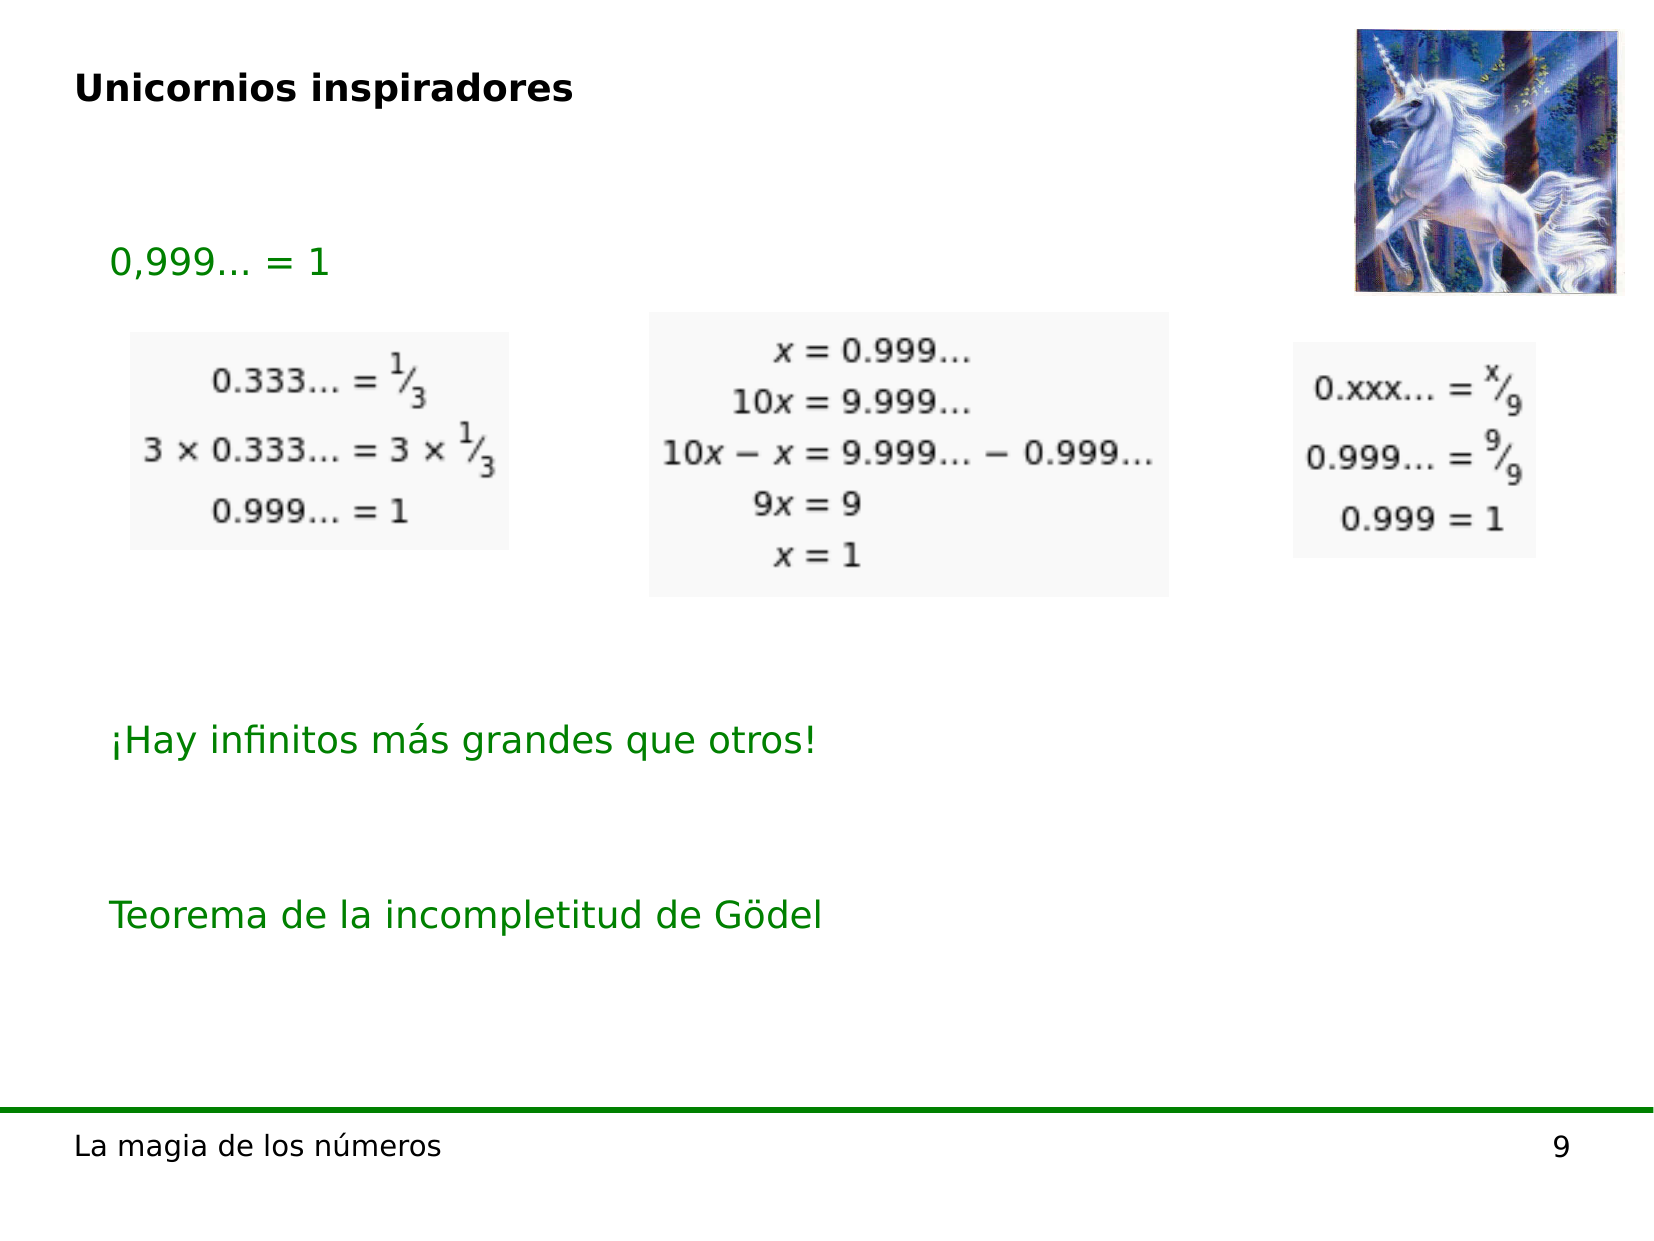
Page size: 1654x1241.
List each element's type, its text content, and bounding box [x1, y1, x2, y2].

text_box Unicornios inspiradores 0,999... = 1 ¡Hay infinitos más grandes que otros! Teorema de la incompletitud de Gödel [59, 59, 1182, 945]
picture [649, 312, 1169, 597]
picture [1354, 29, 1625, 296]
text_box La magia de los números [59, 1122, 975, 1172]
picture [1293, 342, 1536, 558]
picture [130, 332, 509, 550]
